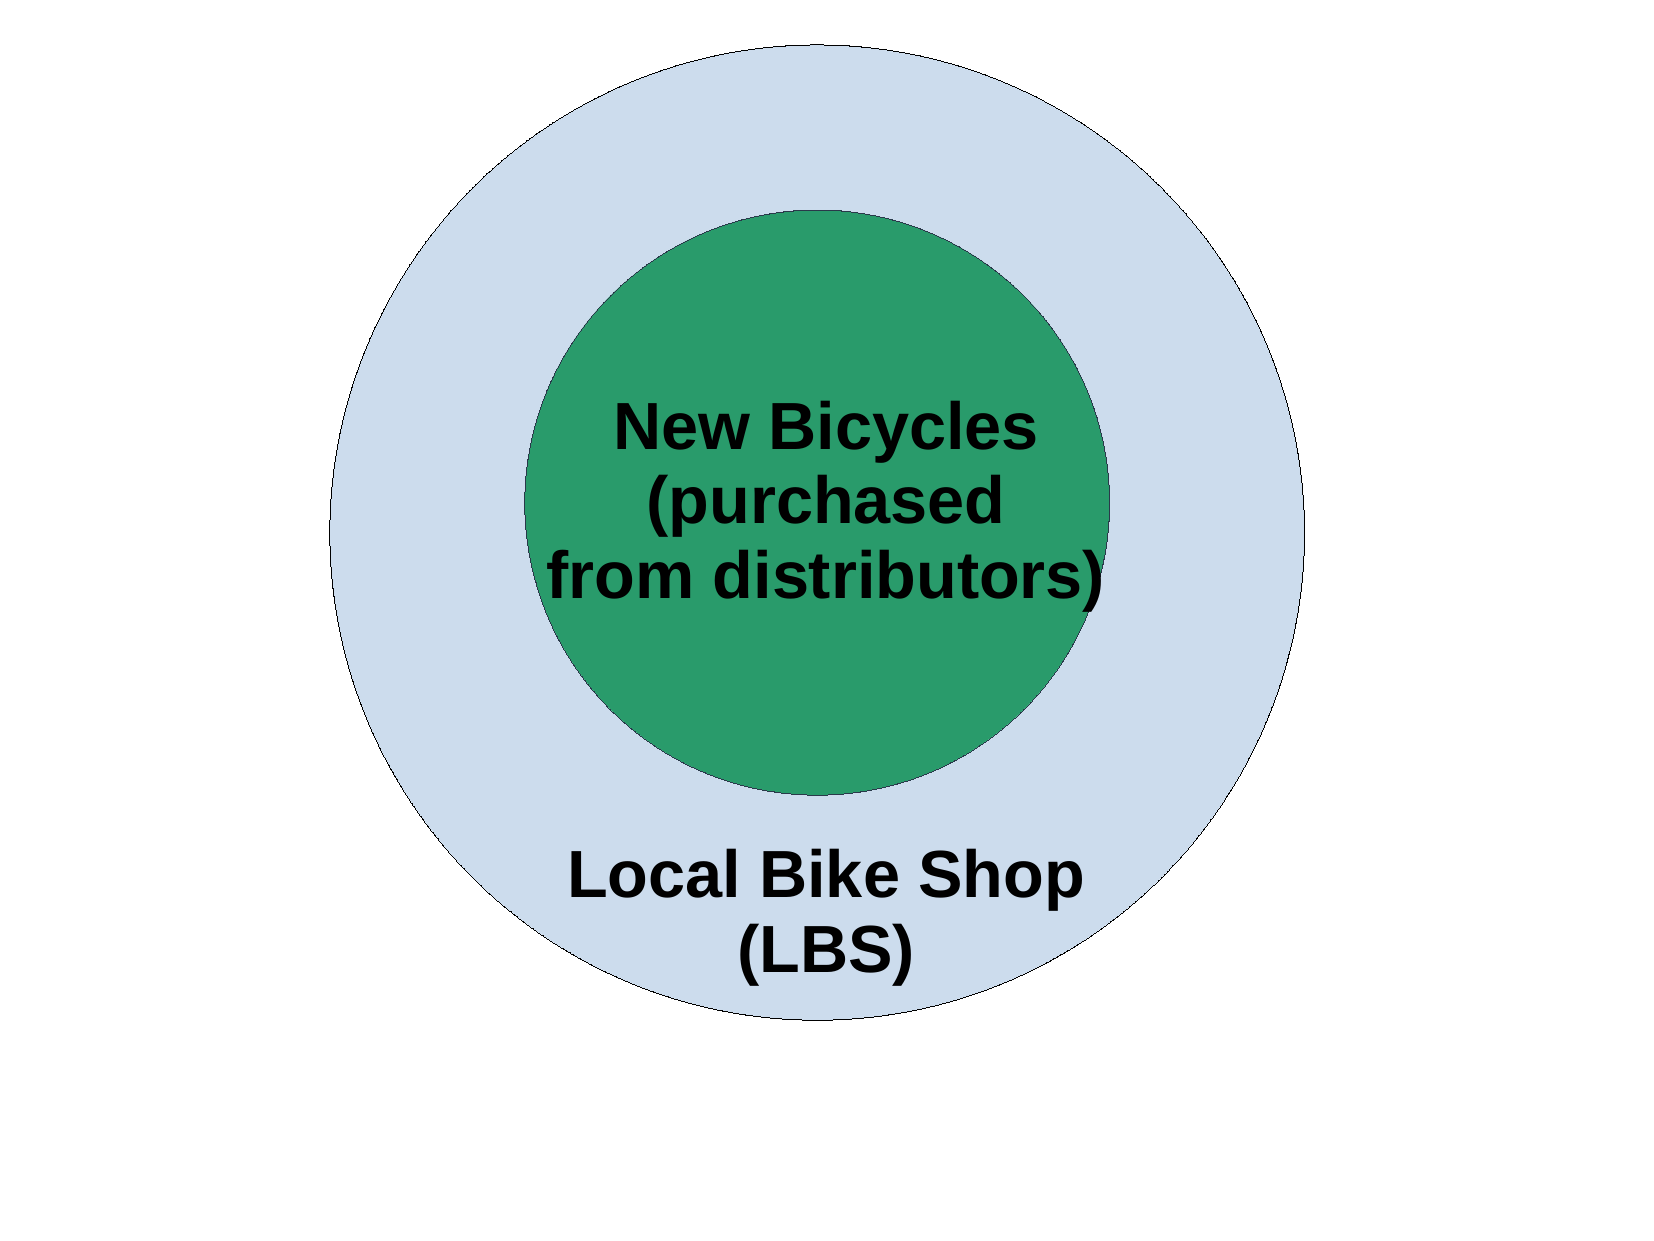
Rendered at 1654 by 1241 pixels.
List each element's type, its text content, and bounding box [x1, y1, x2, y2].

subtitle New Bicycles (purchased from distributors) Local Bike Shop (LBS) [38, 0, 1614, 1241]
